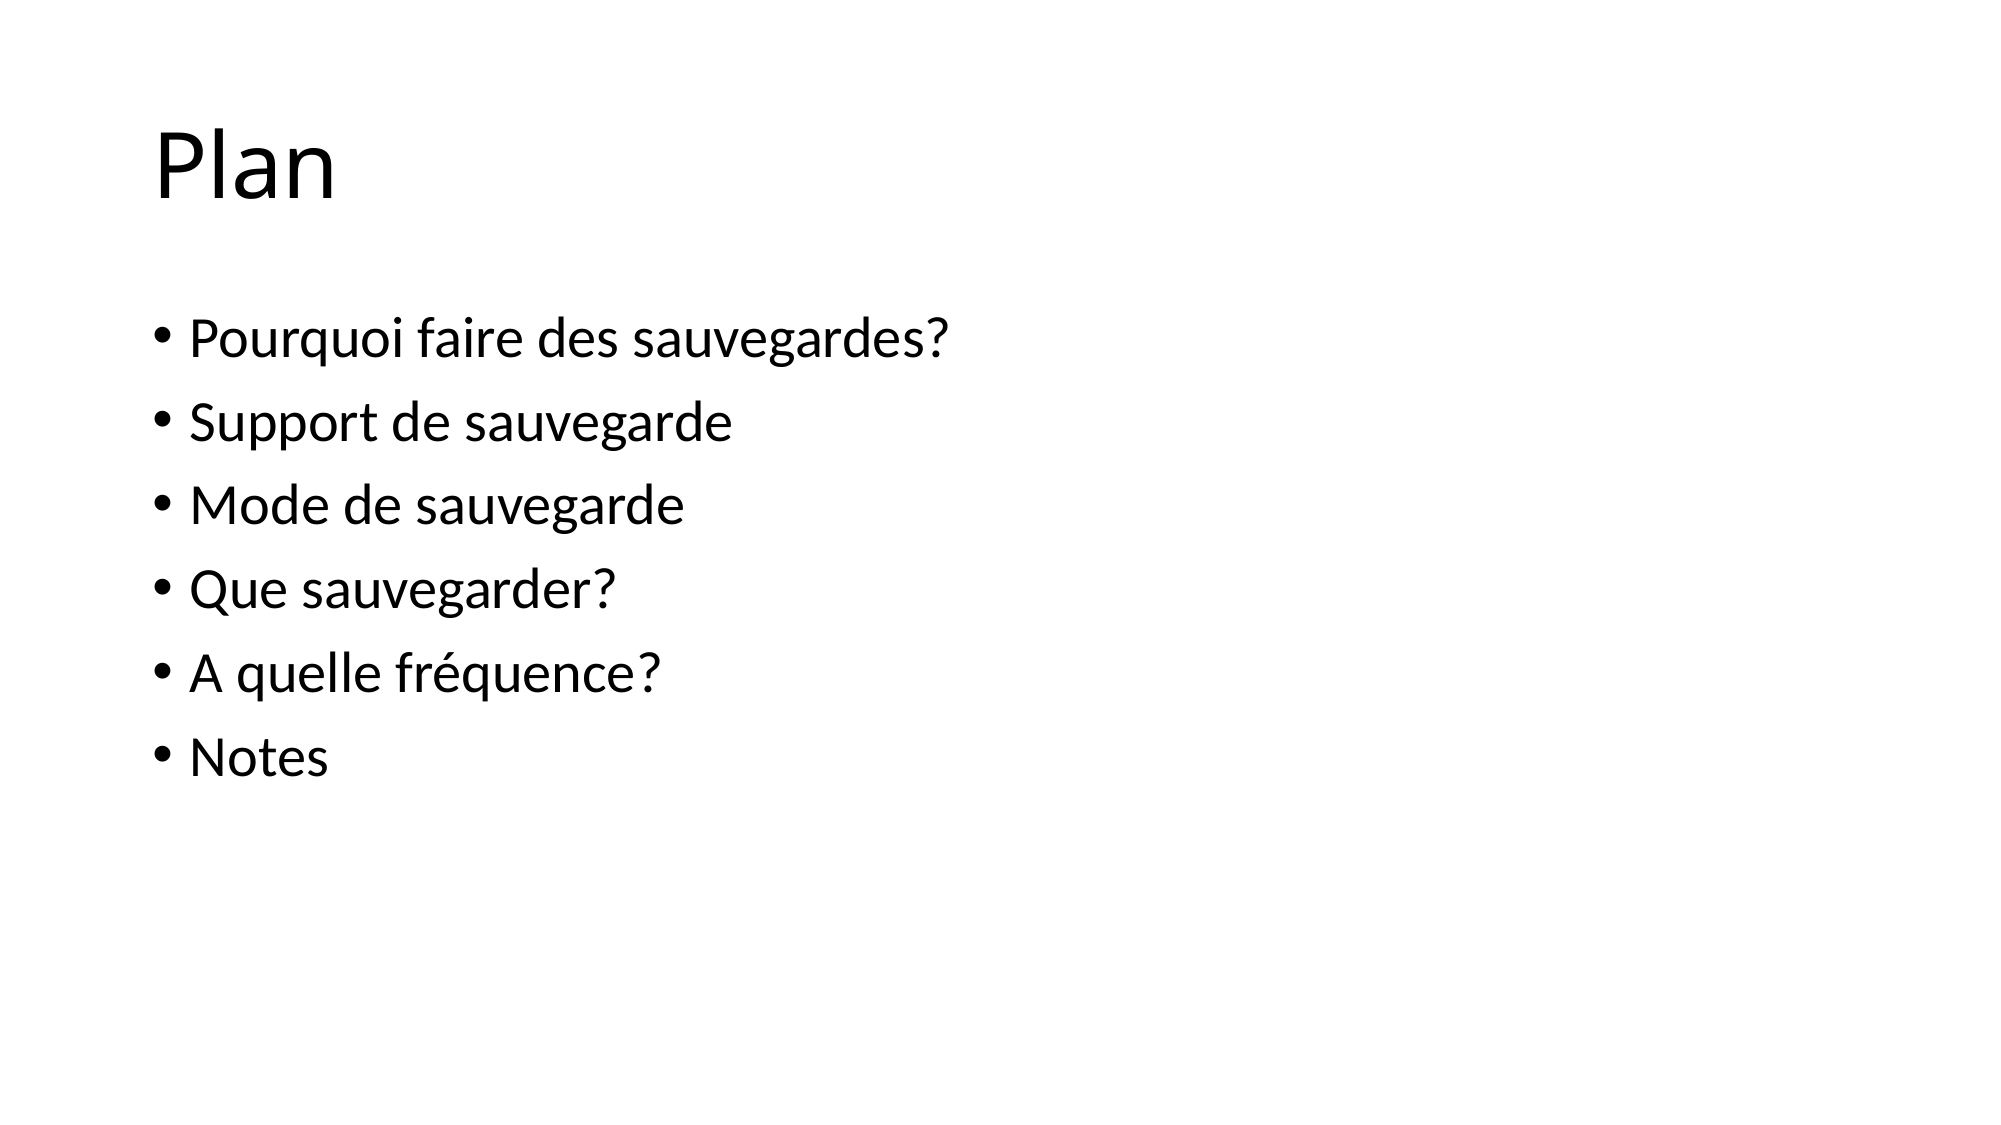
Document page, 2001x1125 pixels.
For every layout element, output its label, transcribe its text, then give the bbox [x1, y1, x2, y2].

list Pourquoi faire des sauvegardes? Support de sauvegarde Mode de sauvegarde Que sauvegarder? A quelle fréquence? Notes [137, 299, 1863, 1014]
title Plan [137, 59, 1863, 278]
